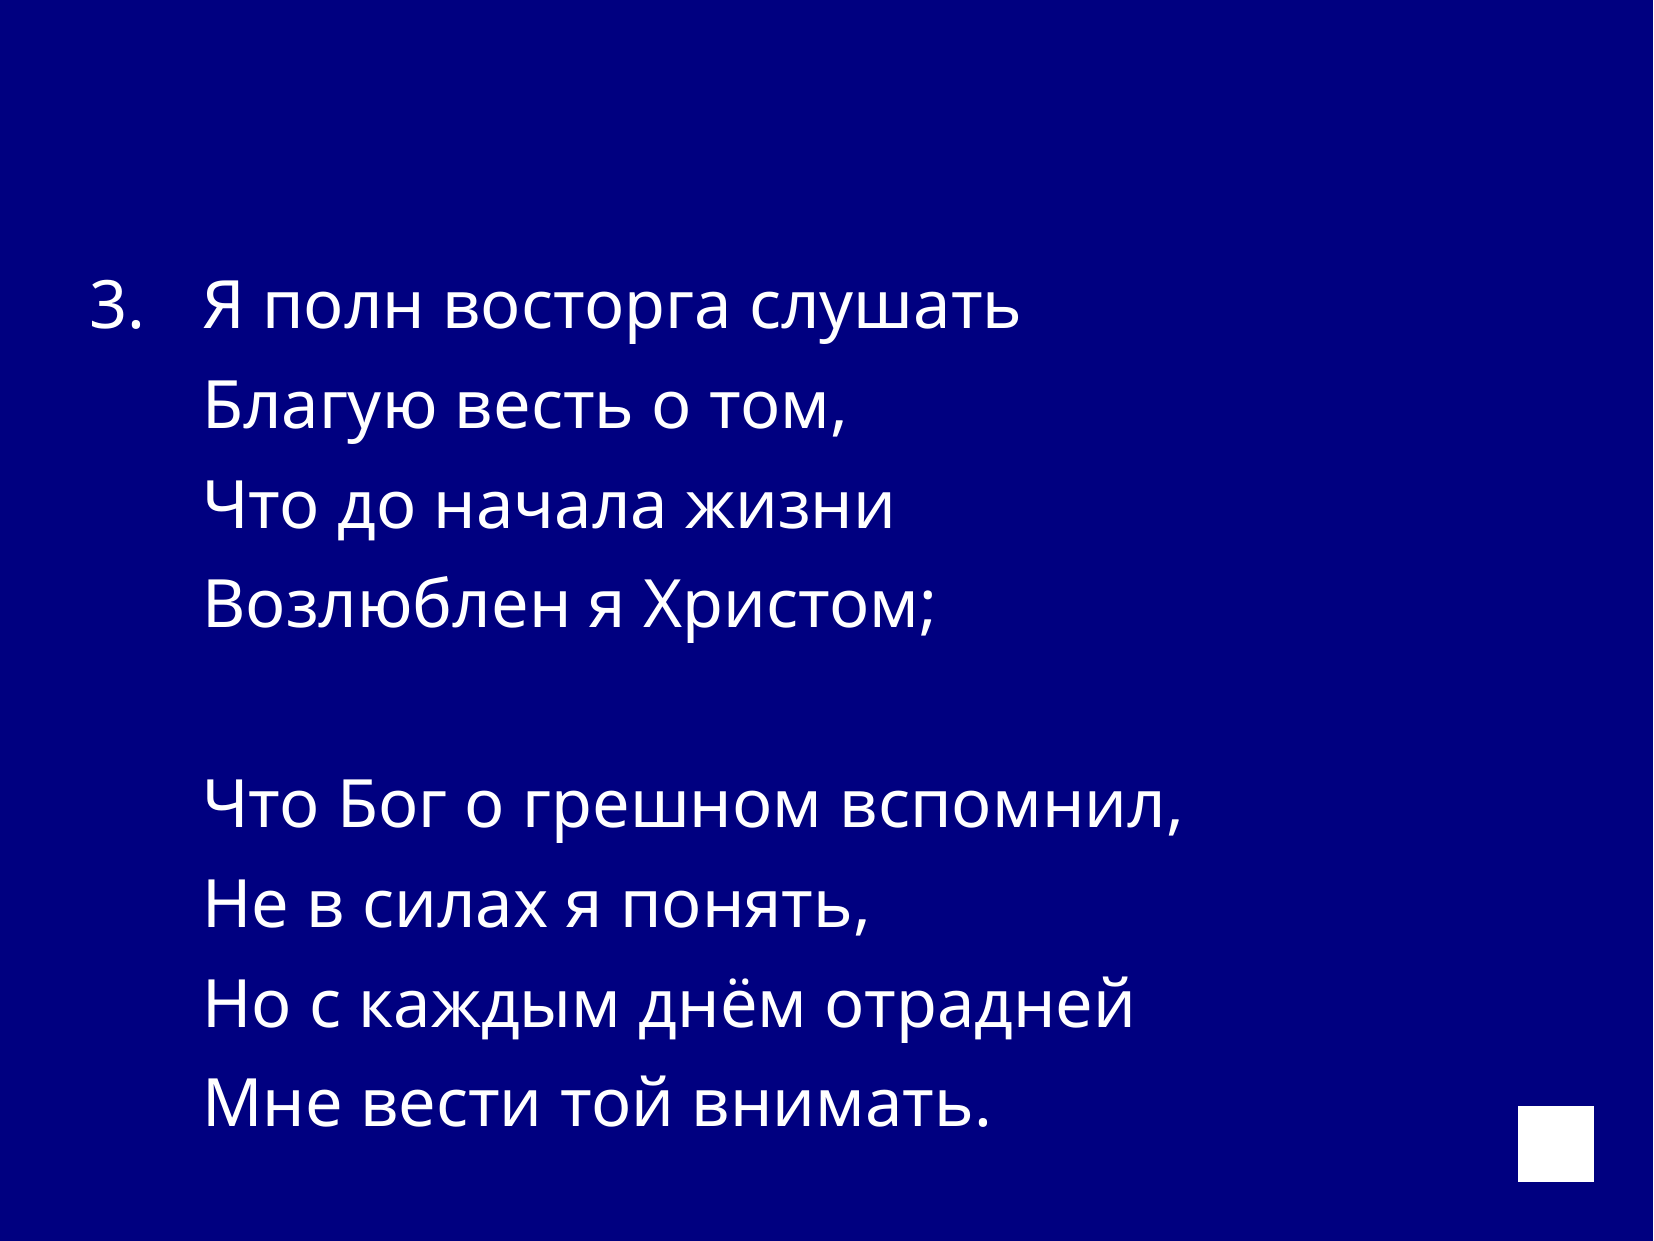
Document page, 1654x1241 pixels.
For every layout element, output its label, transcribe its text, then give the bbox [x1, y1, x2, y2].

text_box 3. Я полн восторга слушать Благую весть о том, Что до начала жизни Возлюблен я Христом; Что Бог о грешном вспомнил, Не в силах я понять, Но с каждым днём отрадней Мне вести той внимать. [75, 150, 1576, 1163]
text_box [1518, 1106, 1594, 1182]
